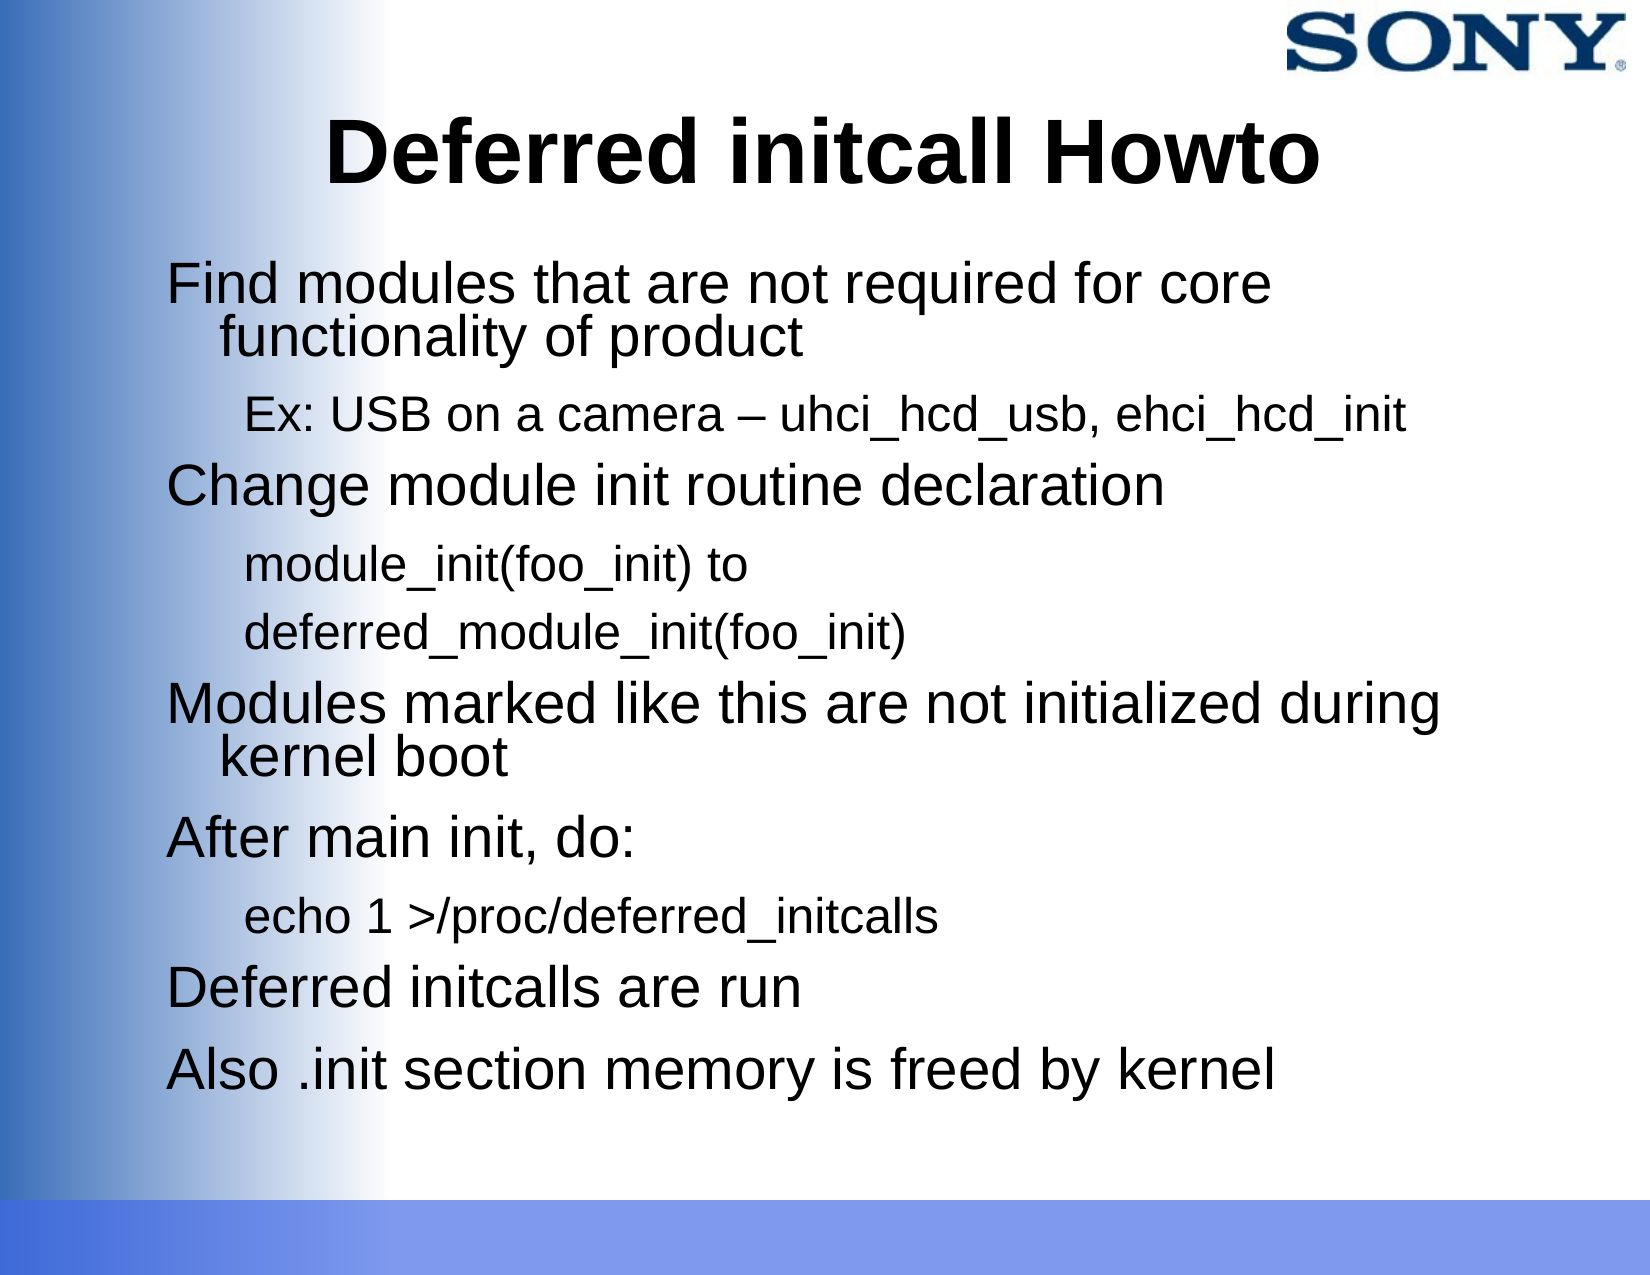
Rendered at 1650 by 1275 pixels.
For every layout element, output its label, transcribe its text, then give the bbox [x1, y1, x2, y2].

picture [1287, 0, 1626, 80]
list Find modules that are not required for core functionality of product Ex: USB on a camera – uhci_hcd_usb, ehci_hcd_init Change module init routine declaration module_init(foo_init) to deferred_module_init(foo_init) Modules marked like this are not initialized during kernel boot After main init, do: echo 1 >/proc/deferred_initcalls Deferred initcalls are run Also .init section memory is freed by kernel [149, 262, 1499, 1188]
title Deferred initcall Howto [149, 74, 1499, 250]
